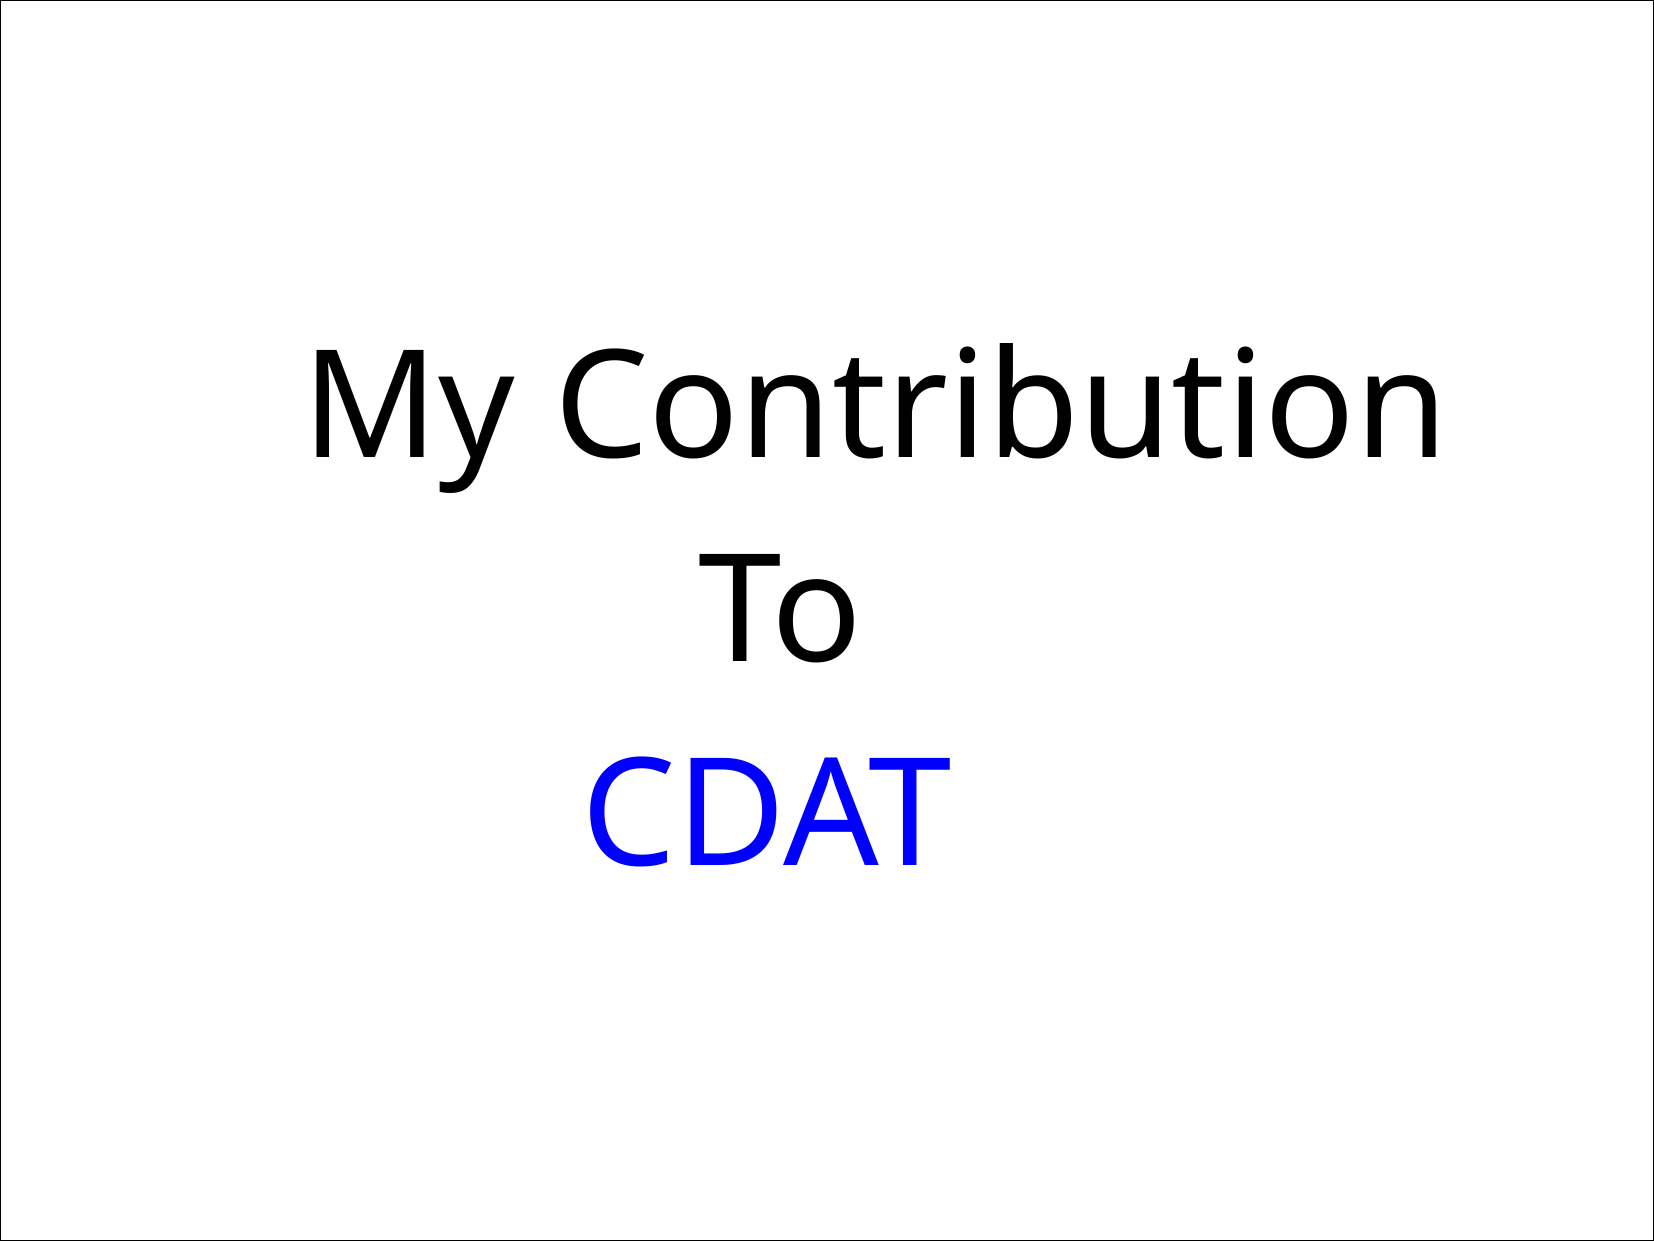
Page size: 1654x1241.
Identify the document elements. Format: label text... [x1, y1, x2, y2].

text_box [0, 0, 1654, 1241]
text_box My Contribution To CDAT [177, 289, 1536, 886]
